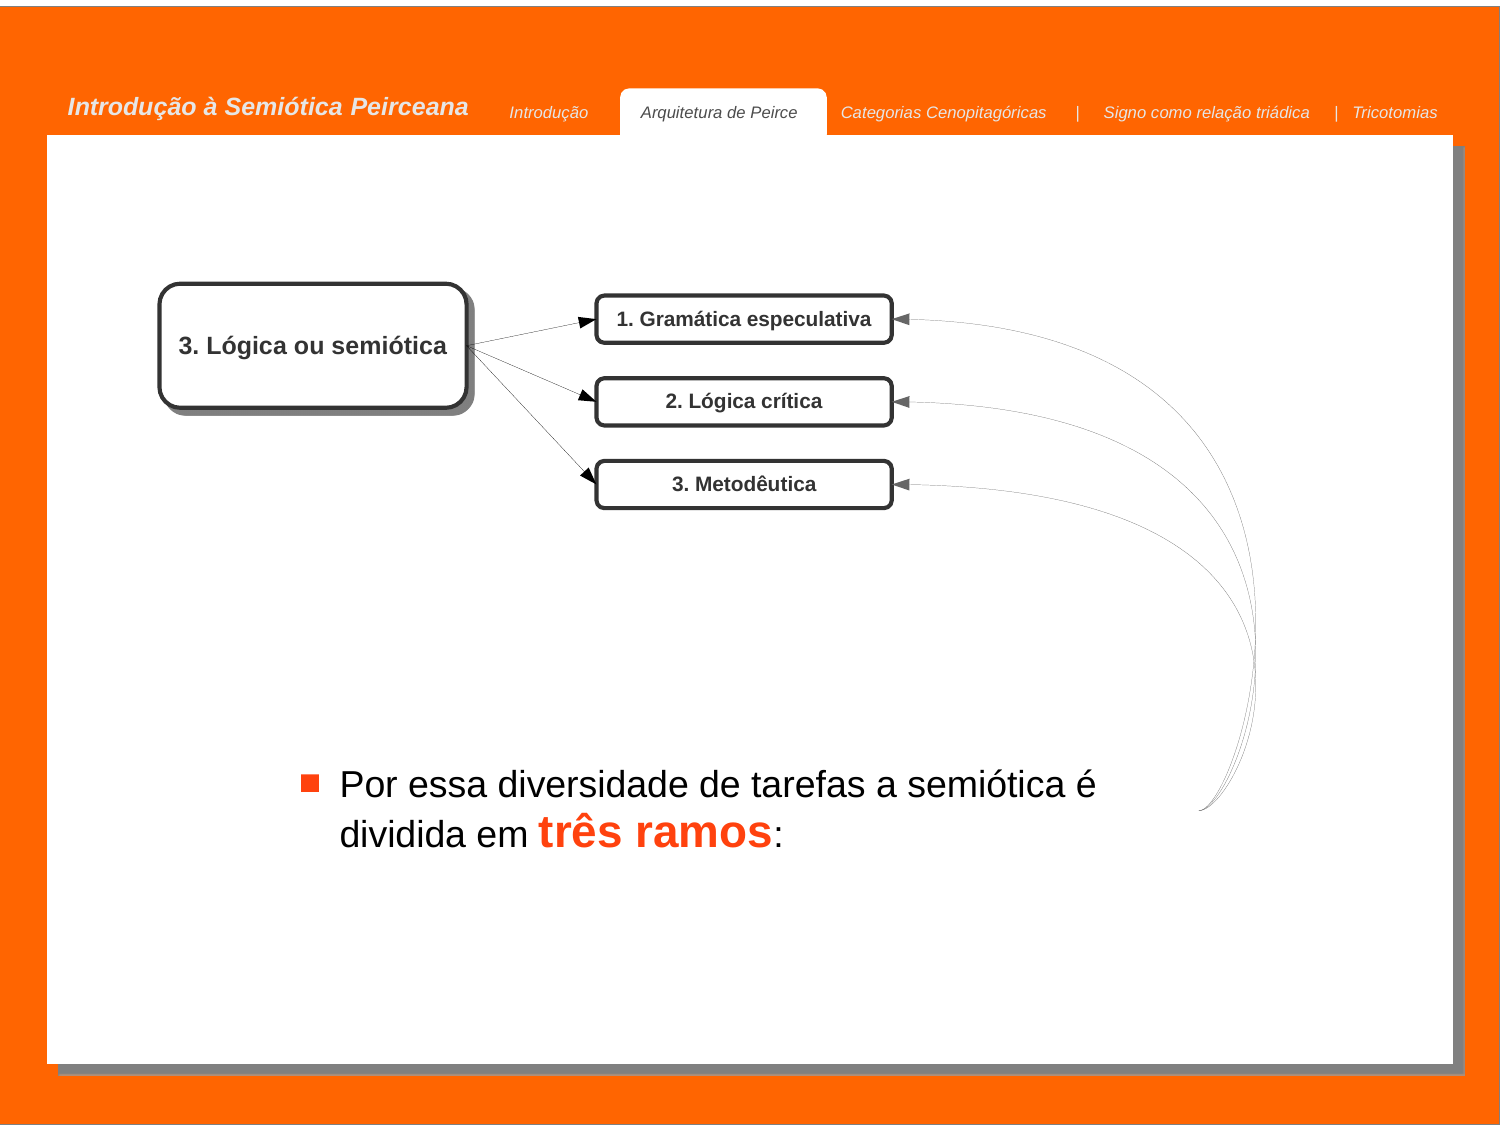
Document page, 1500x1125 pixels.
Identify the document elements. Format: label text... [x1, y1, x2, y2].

text_box 2. Lógica crítica [596, 378, 892, 426]
text_box 1. Gramática especulativa [596, 295, 892, 343]
text_box Por essa diversidade de tarefas a semiótica é dividida em três ramos: [324, 756, 1199, 866]
text_box 3. Metodêutica [596, 460, 892, 509]
text_box [301, 774, 319, 792]
text_box 3. Lógica ou semiótica [159, 283, 467, 408]
